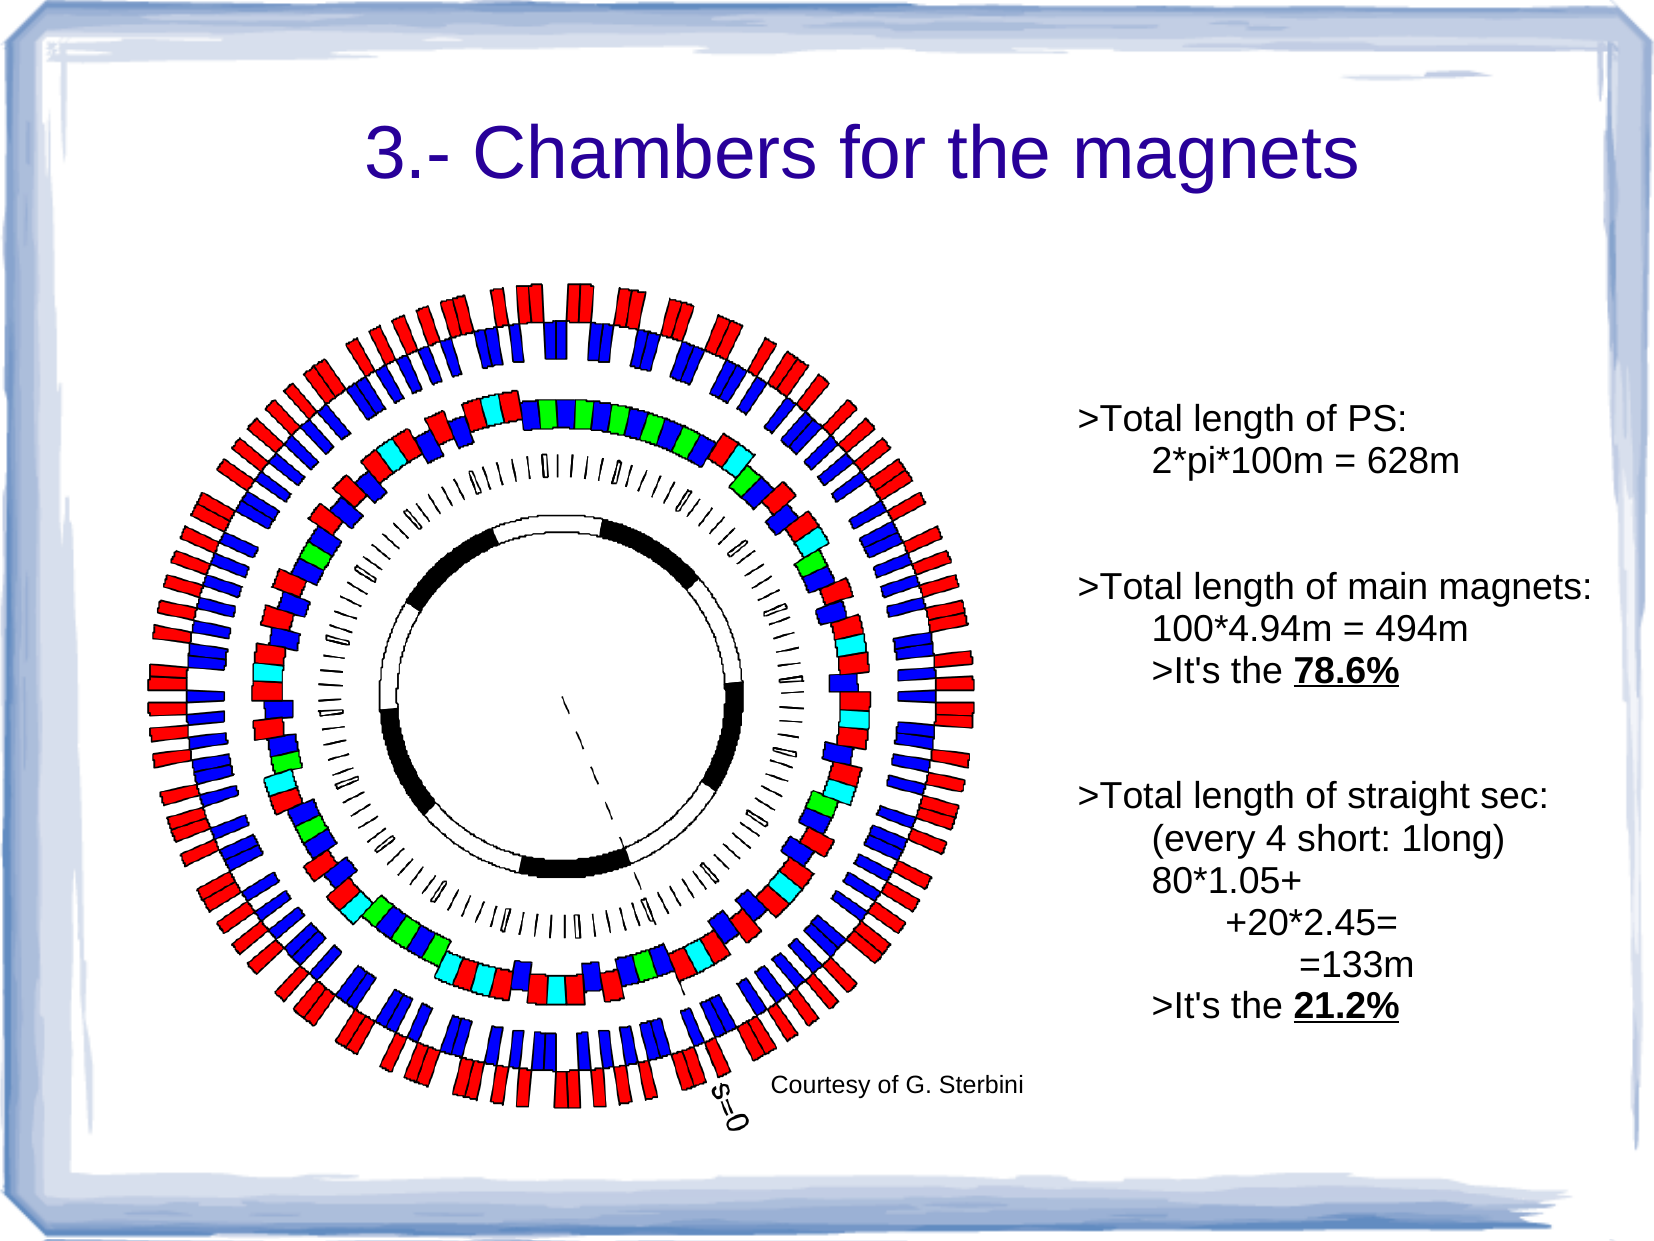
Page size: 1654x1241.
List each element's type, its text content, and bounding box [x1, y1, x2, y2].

title 3.- Chambers for the magnets [82, 49, 1571, 257]
text_box >Total length of PS: 2*pi*100m = 628m >Total length of main magnets: 100*4.94m = 494m >It's the 78.6% >Total length of straight sec: (every 4 short: 1long) 80*1.05+ +20*2.45= =133m >It's the 21.2% [1062, 389, 1619, 1119]
picture [0, 0, 1654, 1241]
text_box Courtesy of G. Sterbini [755, 1063, 1134, 1106]
